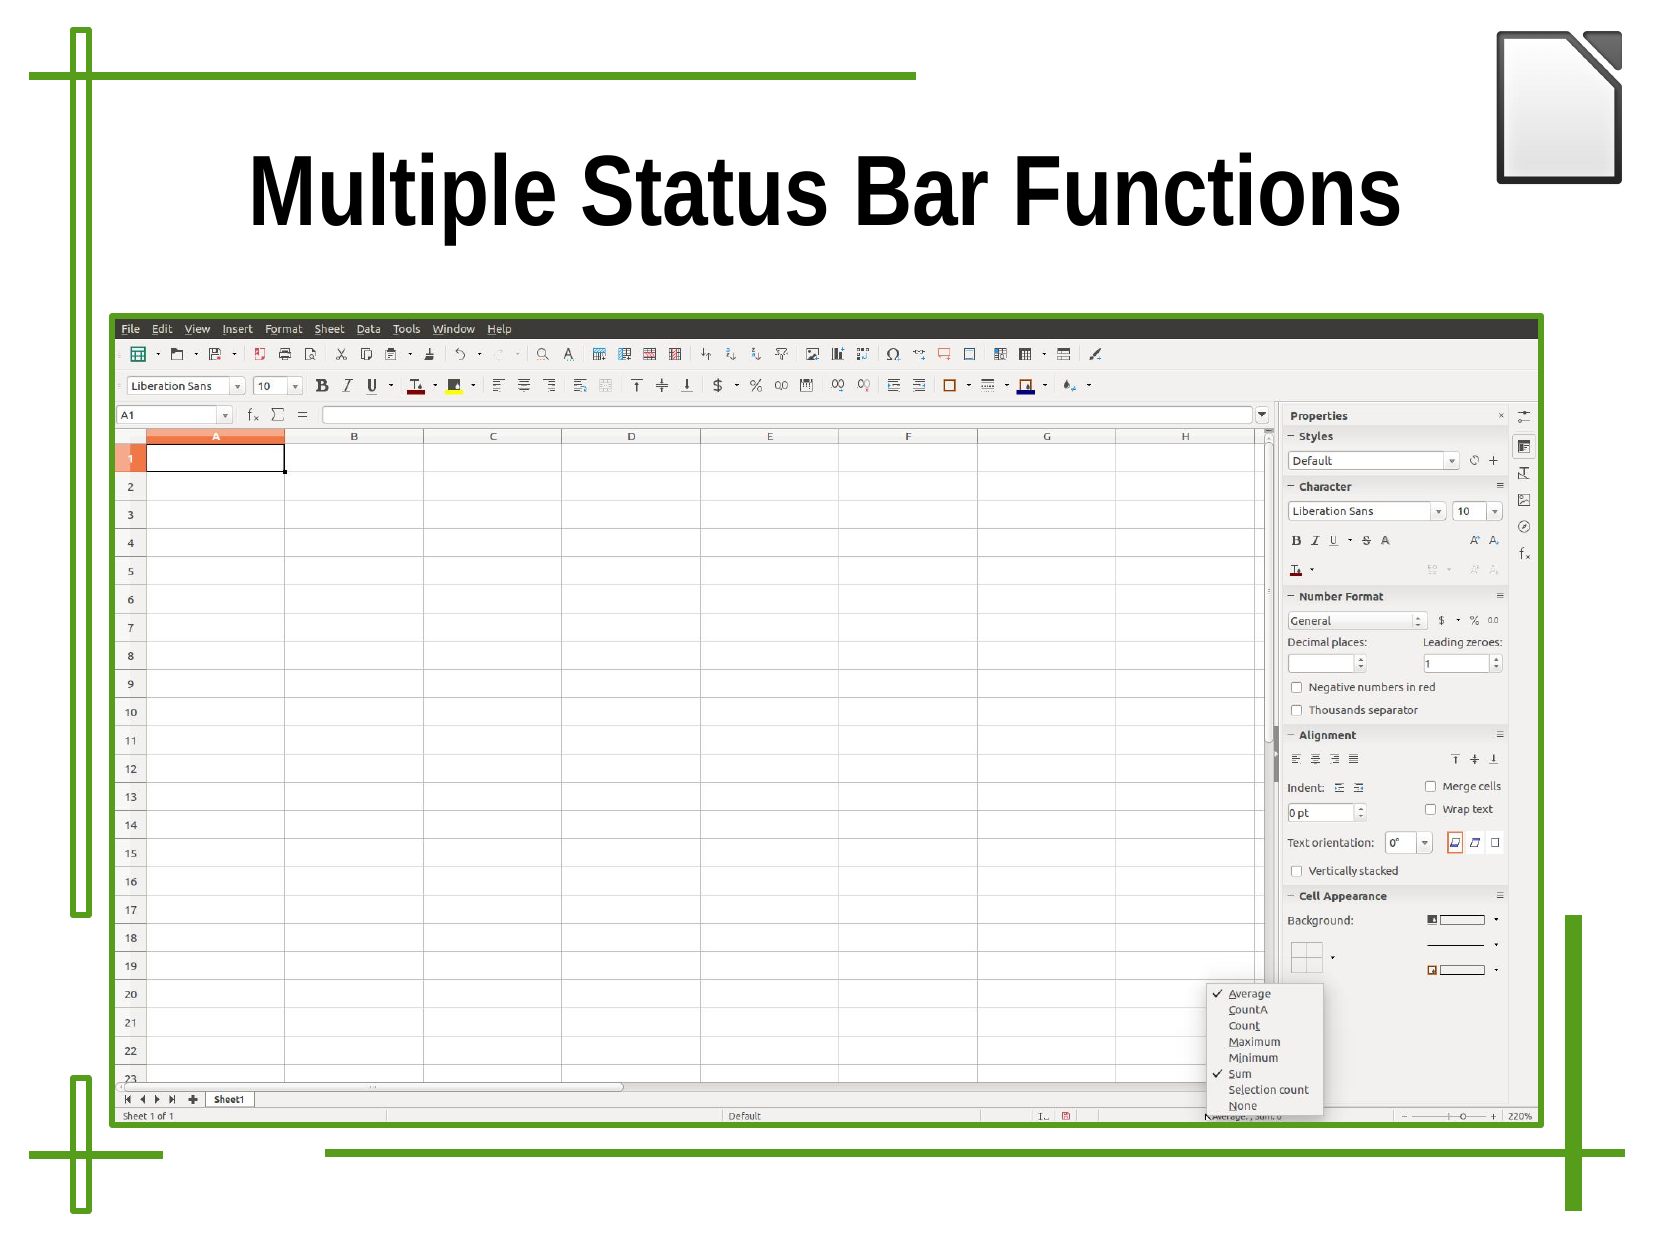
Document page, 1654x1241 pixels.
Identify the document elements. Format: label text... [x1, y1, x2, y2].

picture [1494, 29, 1624, 186]
picture [115, 318, 1539, 1123]
title Multiple Status Bar Functions [118, 118, 1536, 260]
